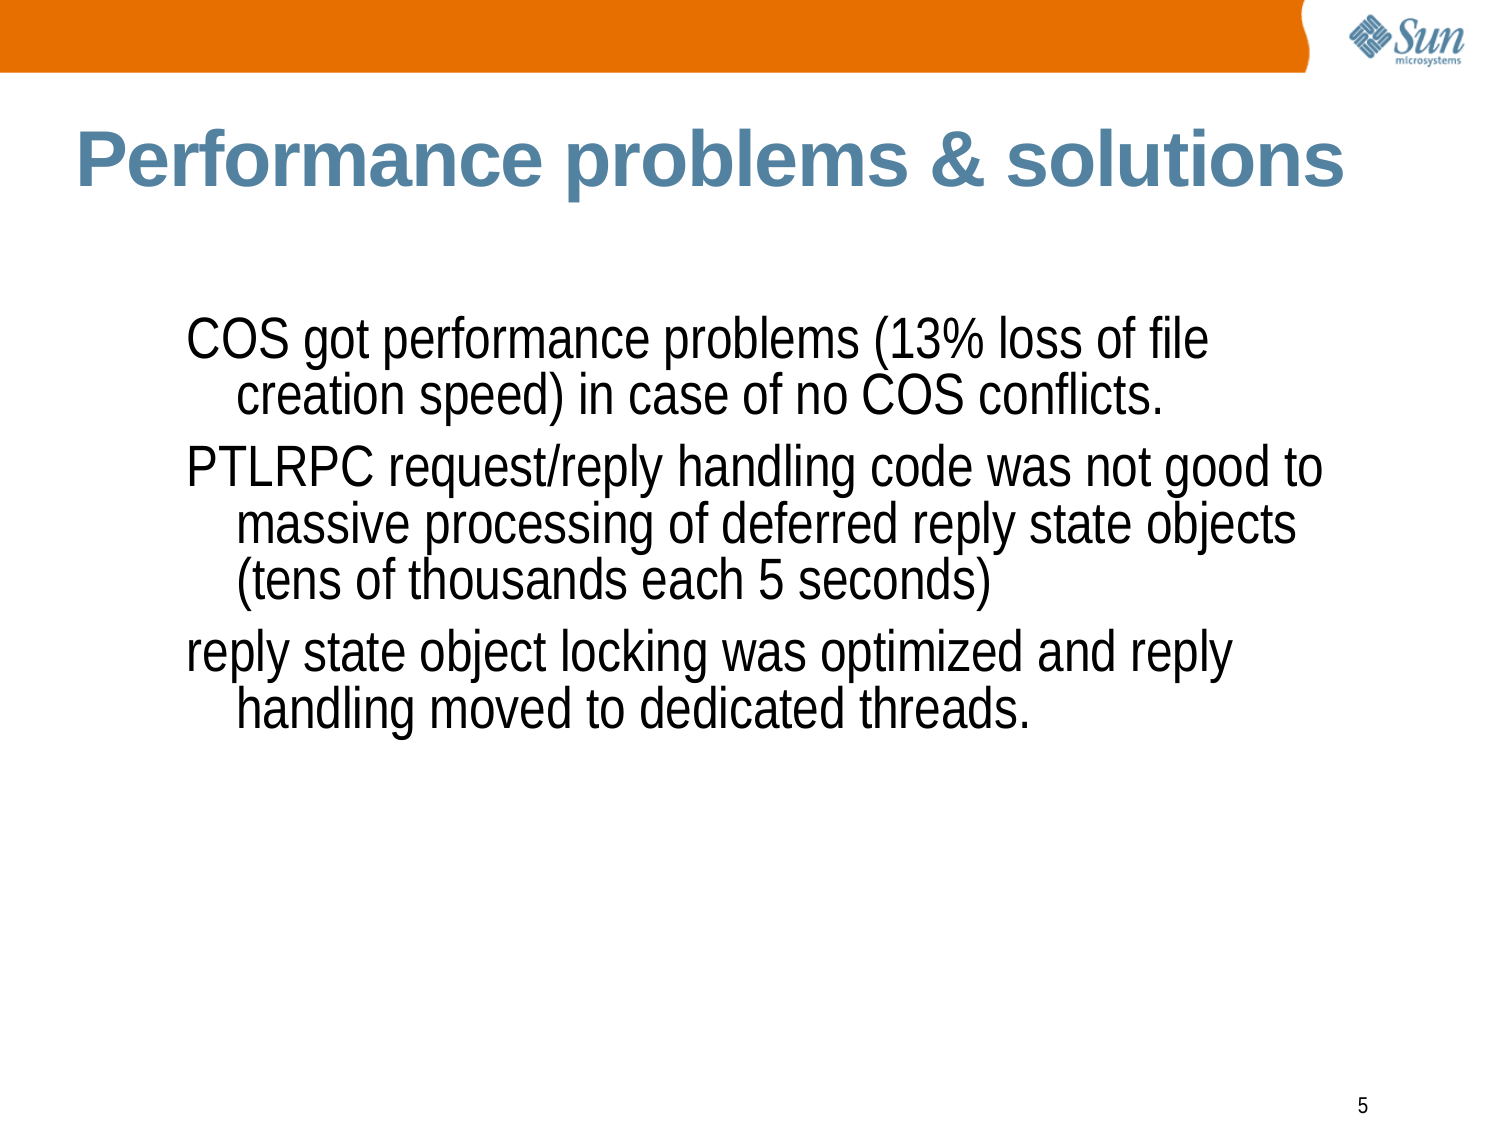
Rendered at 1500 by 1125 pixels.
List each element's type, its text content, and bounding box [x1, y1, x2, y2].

picture [0, 0, 1500, 75]
list COS got performance problems (13% loss of file creation speed) in case of no COS conflicts. PTLRPC request/reply handling code was not good to massive processing of deferred reply state objects (tens of thousands each 5 seconds) reply state object locking was optimized and reply handling moved to dedicated threads. [110, 312, 1392, 1007]
title Performance problems & solutions [75, 122, 1438, 228]
